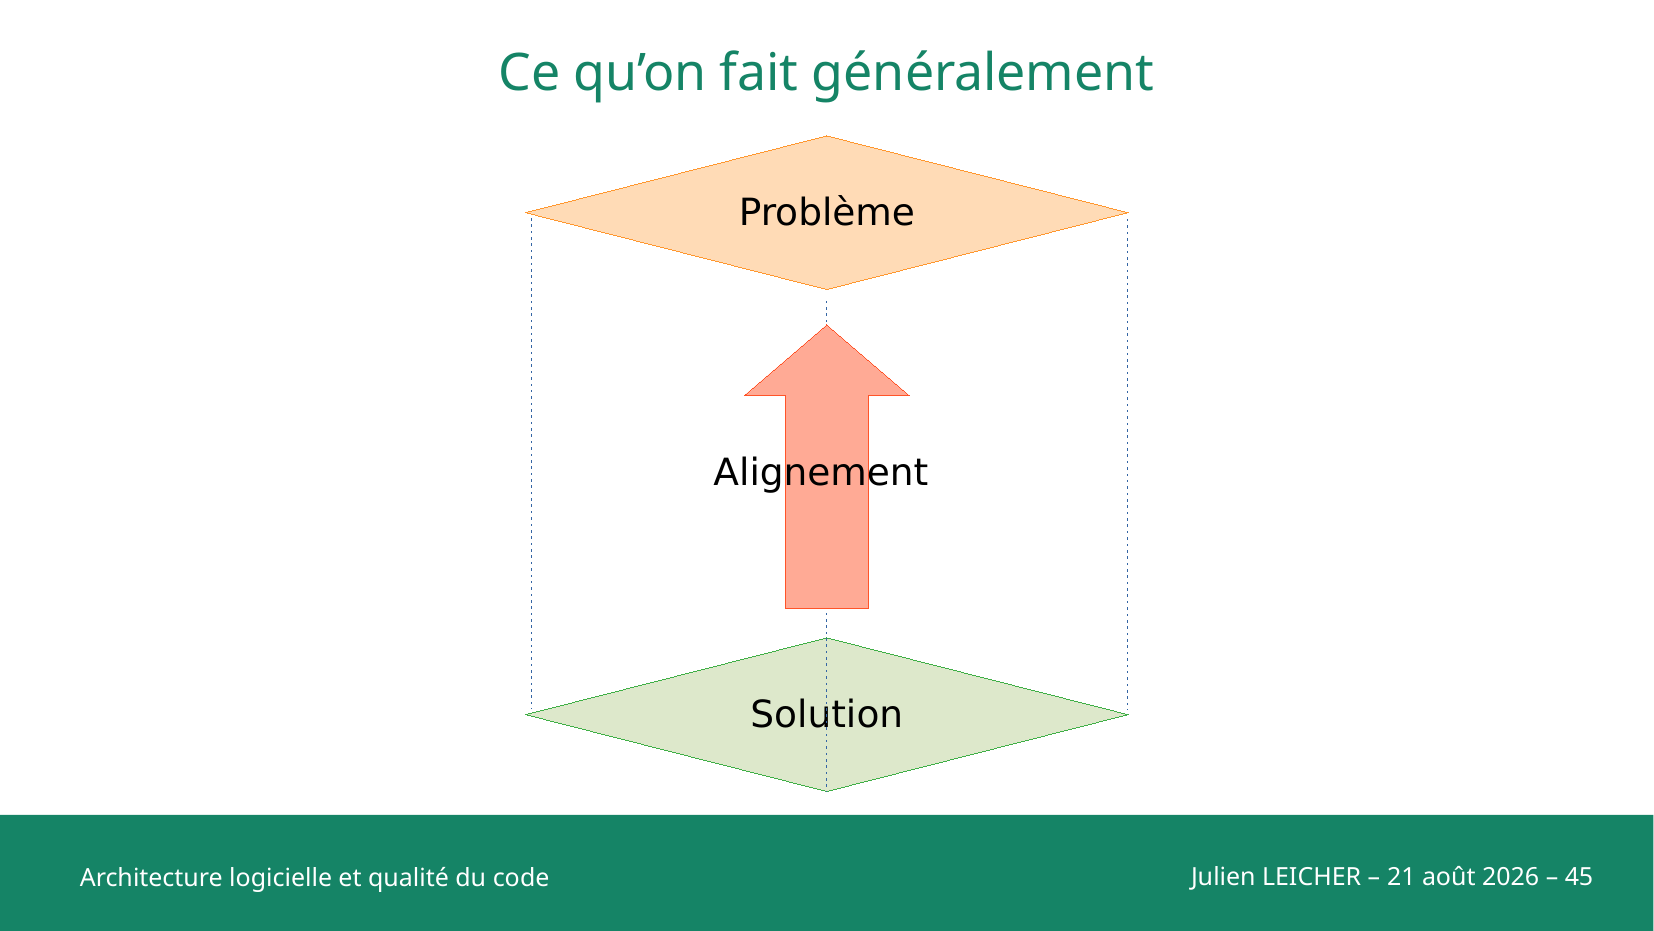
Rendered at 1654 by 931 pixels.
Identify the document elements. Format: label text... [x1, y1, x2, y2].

text_box Alignement [561, 442, 1081, 502]
text_box Ce qu’on fait généralement [0, 27, 1654, 113]
text_box Architecture logicielle et qualité du code [64, 852, 798, 898]
text_box Julien LEICHER – 18 mars 2022 – <number> [0, 814, 1654, 931]
text_box [785, 502, 869, 609]
text_box Problème [525, 135, 1129, 290]
text_box [744, 324, 910, 442]
text_box Solution [525, 637, 1129, 792]
